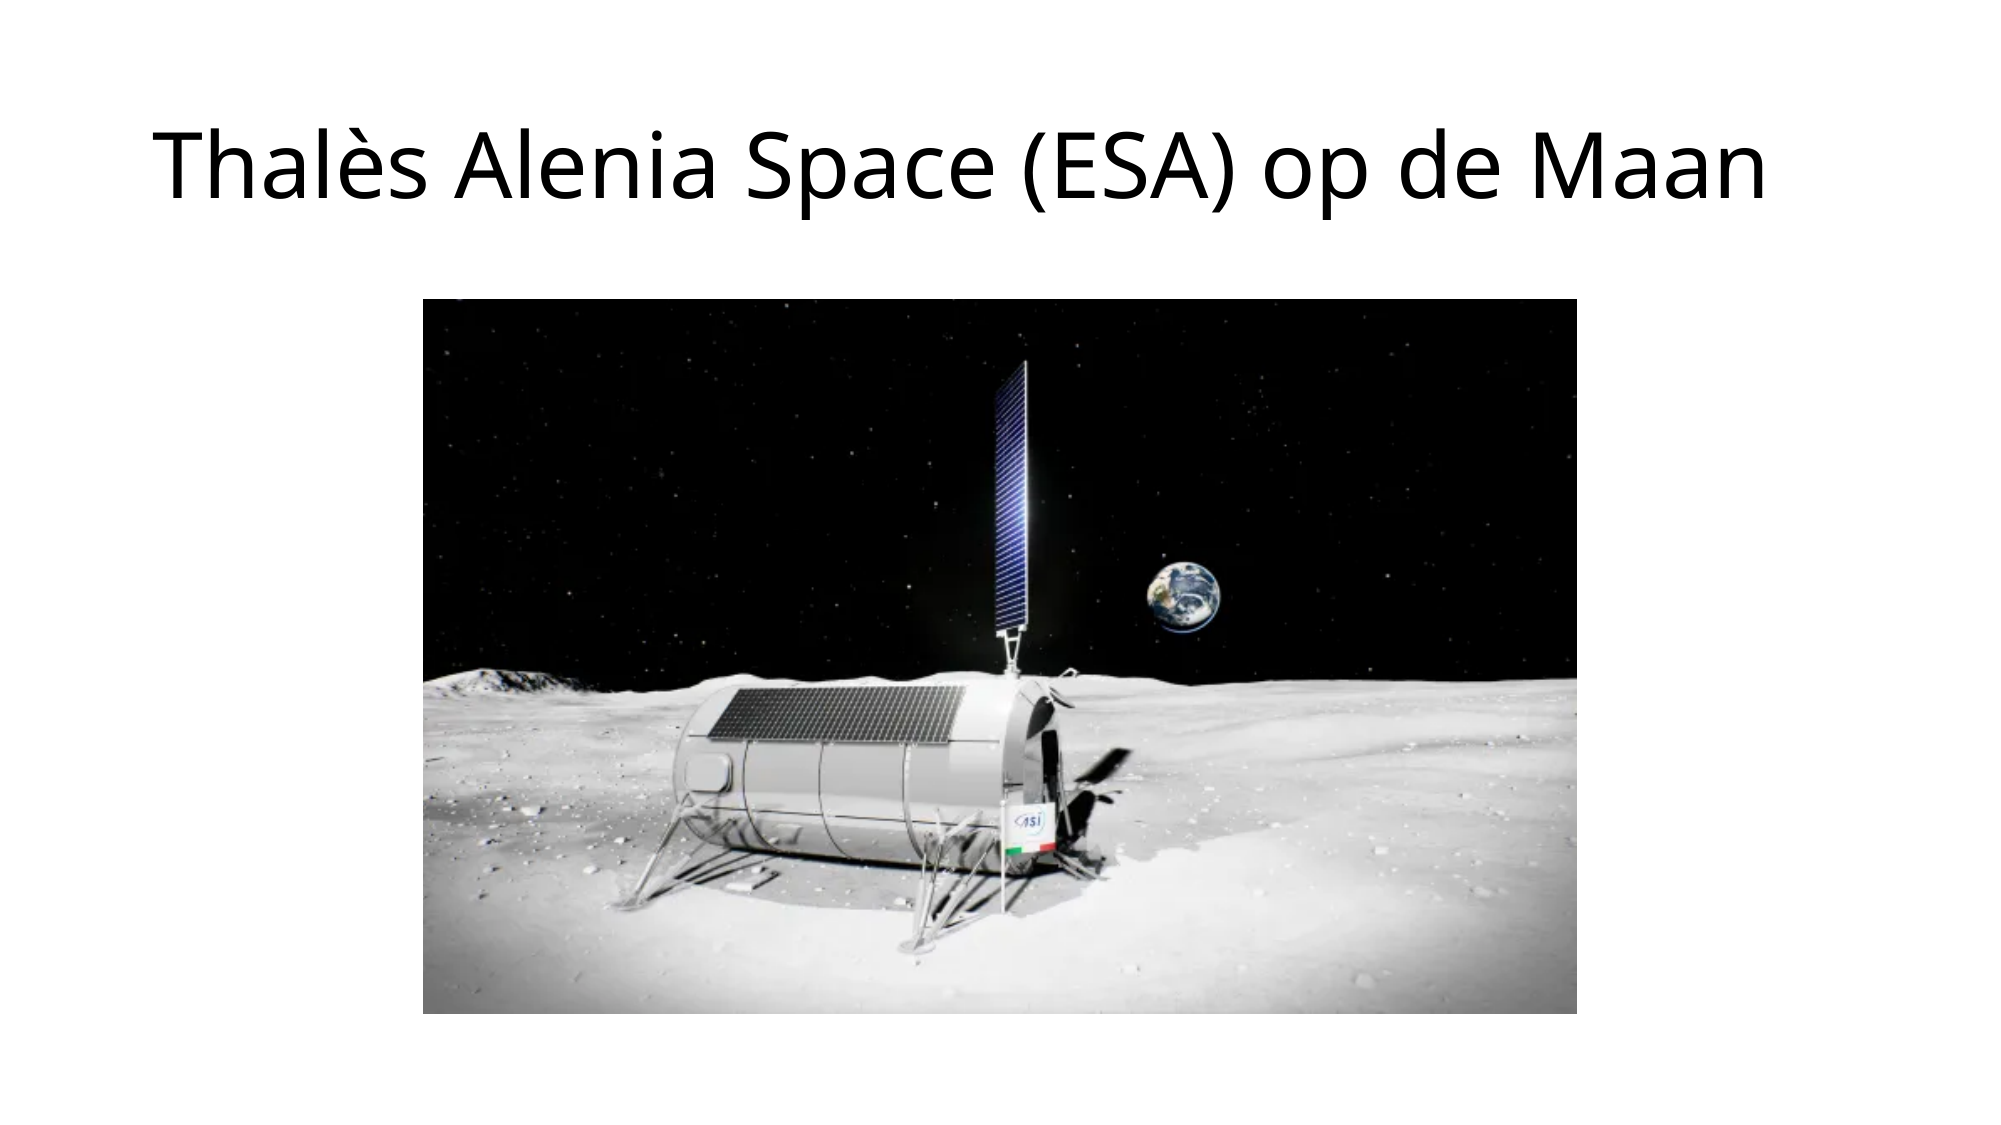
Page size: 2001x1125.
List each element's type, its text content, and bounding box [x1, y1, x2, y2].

picture [423, 299, 1577, 1014]
title Thalès Alenia Space (ESA) op de Maan [137, 59, 1863, 278]
